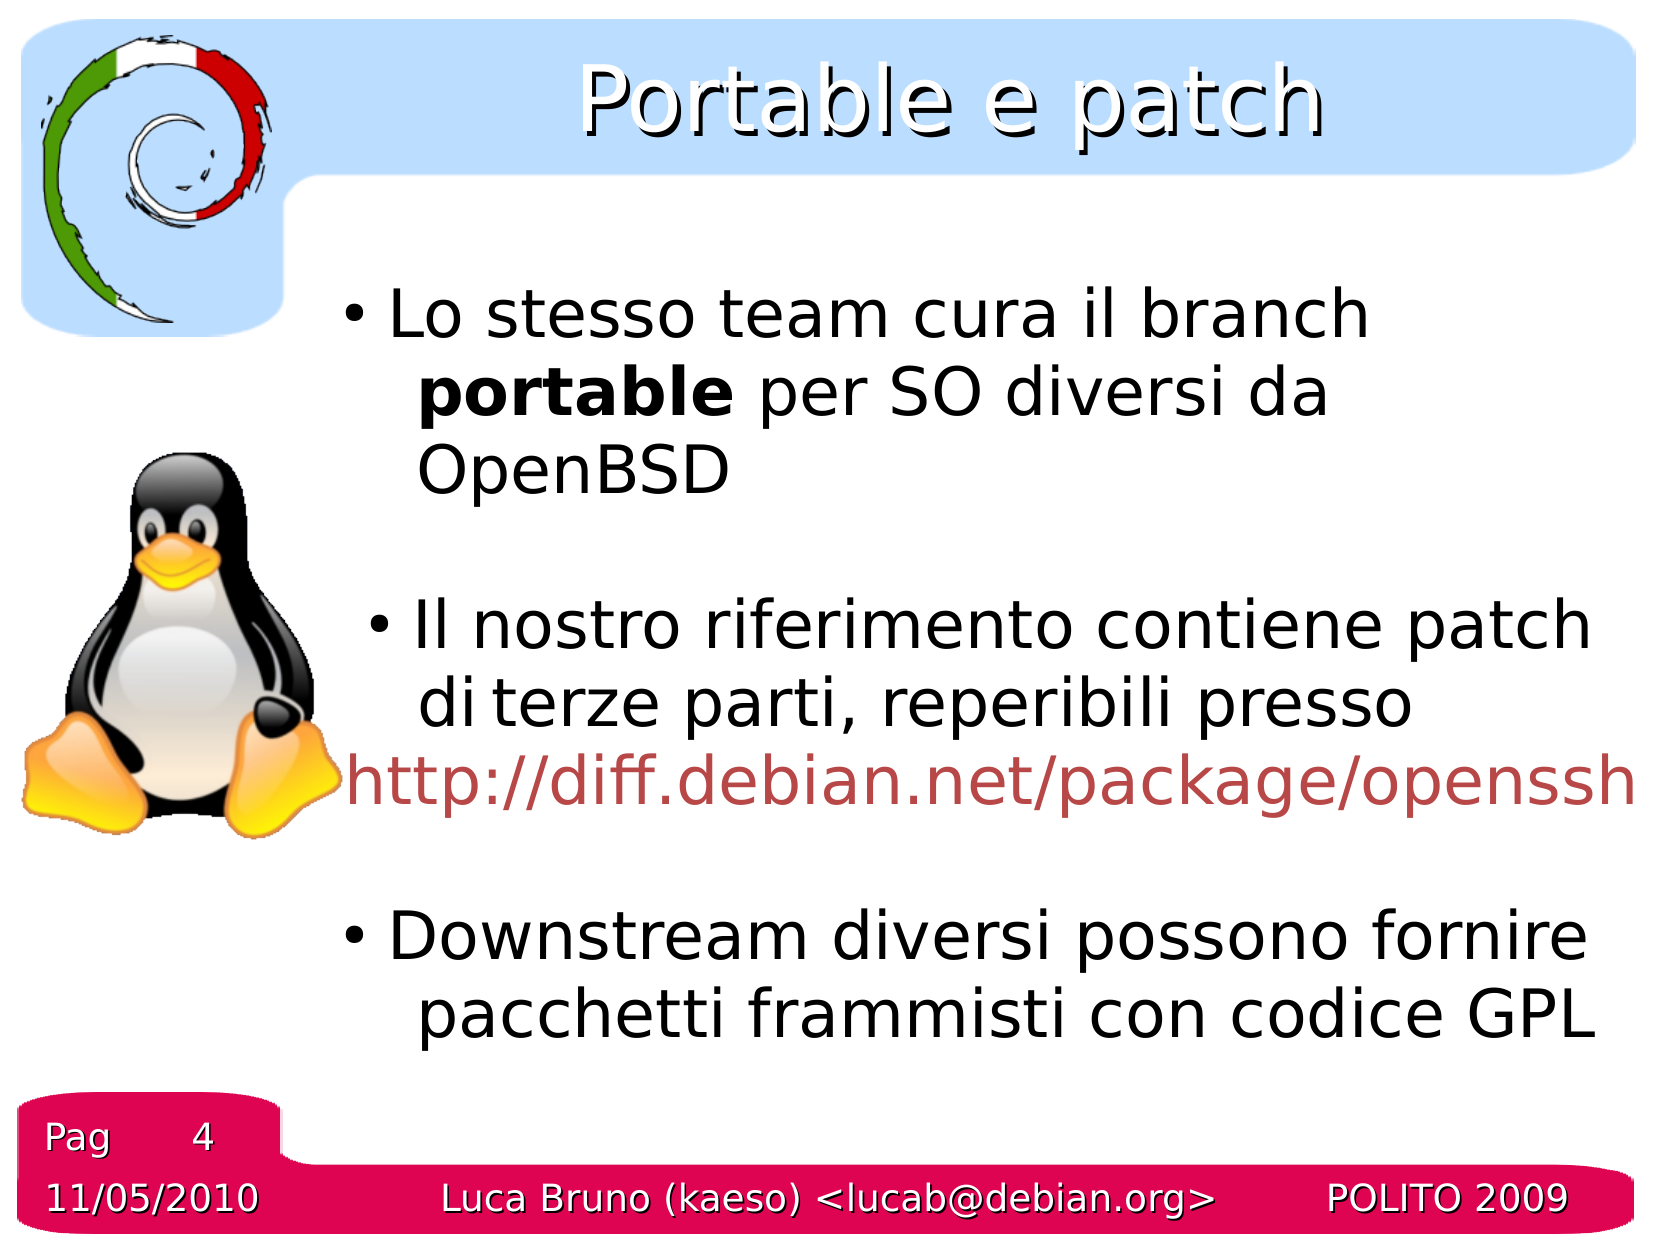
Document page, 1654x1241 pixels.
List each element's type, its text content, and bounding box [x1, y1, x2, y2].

subtitle Lo stesso team cura il branch portable per SO diversi da OpenBSD Il nostro riferimento contiene patch di terze parti, reperibili presso http://diff.debian.net/package/openssh Downstream diversi possono fornire pacchetti frammisti con codice GPL [342, 206, 1642, 1123]
text_box Pag <numero> [29, 1108, 415, 1182]
text_box Luca Bruno (kaeso) <lucab@debian.org> POLITO 2009 [425, 1169, 1585, 1241]
picture [17, 1092, 342, 1234]
picture [14, 436, 349, 843]
picture [21, 19, 1636, 337]
text_box 11/05/2010 [29, 1182, 284, 1241]
picture [284, 1123, 1634, 1234]
title Portable e patch [265, 3, 1636, 196]
